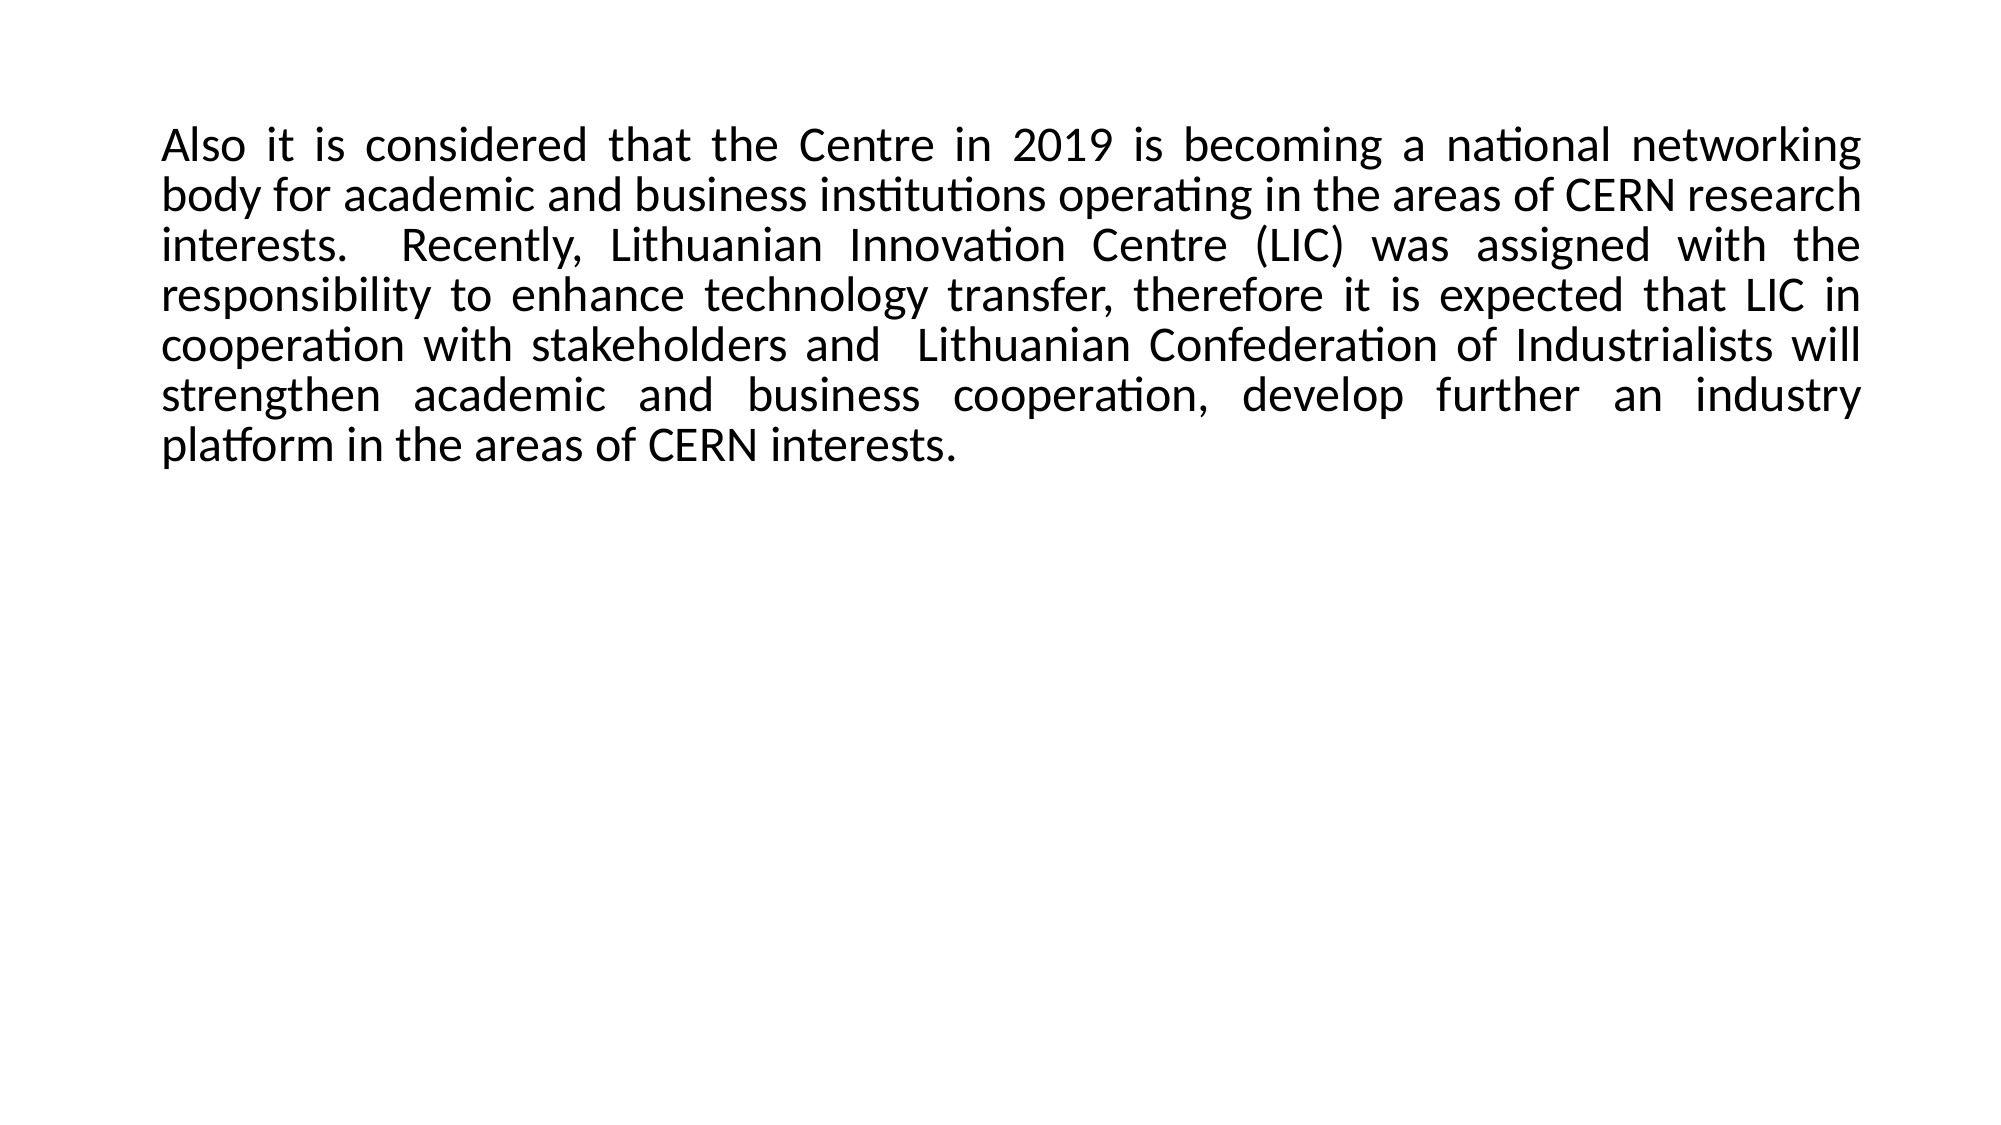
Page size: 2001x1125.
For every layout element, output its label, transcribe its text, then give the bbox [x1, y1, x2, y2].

text_box Also it is considered that the Centre in 2019 is becoming a national networking body for academic and business institutions operating in the areas of CERN research interests. Recently, Lithuanian Innovation Centre (LIC) was assigned with the responsibility to enhance technology transfer, therefore it is expected that LIC in cooperation with stakeholders and Lithuanian Confederation of Industrialists will strengthen academic and business cooperation, develop further an industry platform in the areas of CERN interests. [146, 116, 1878, 481]
